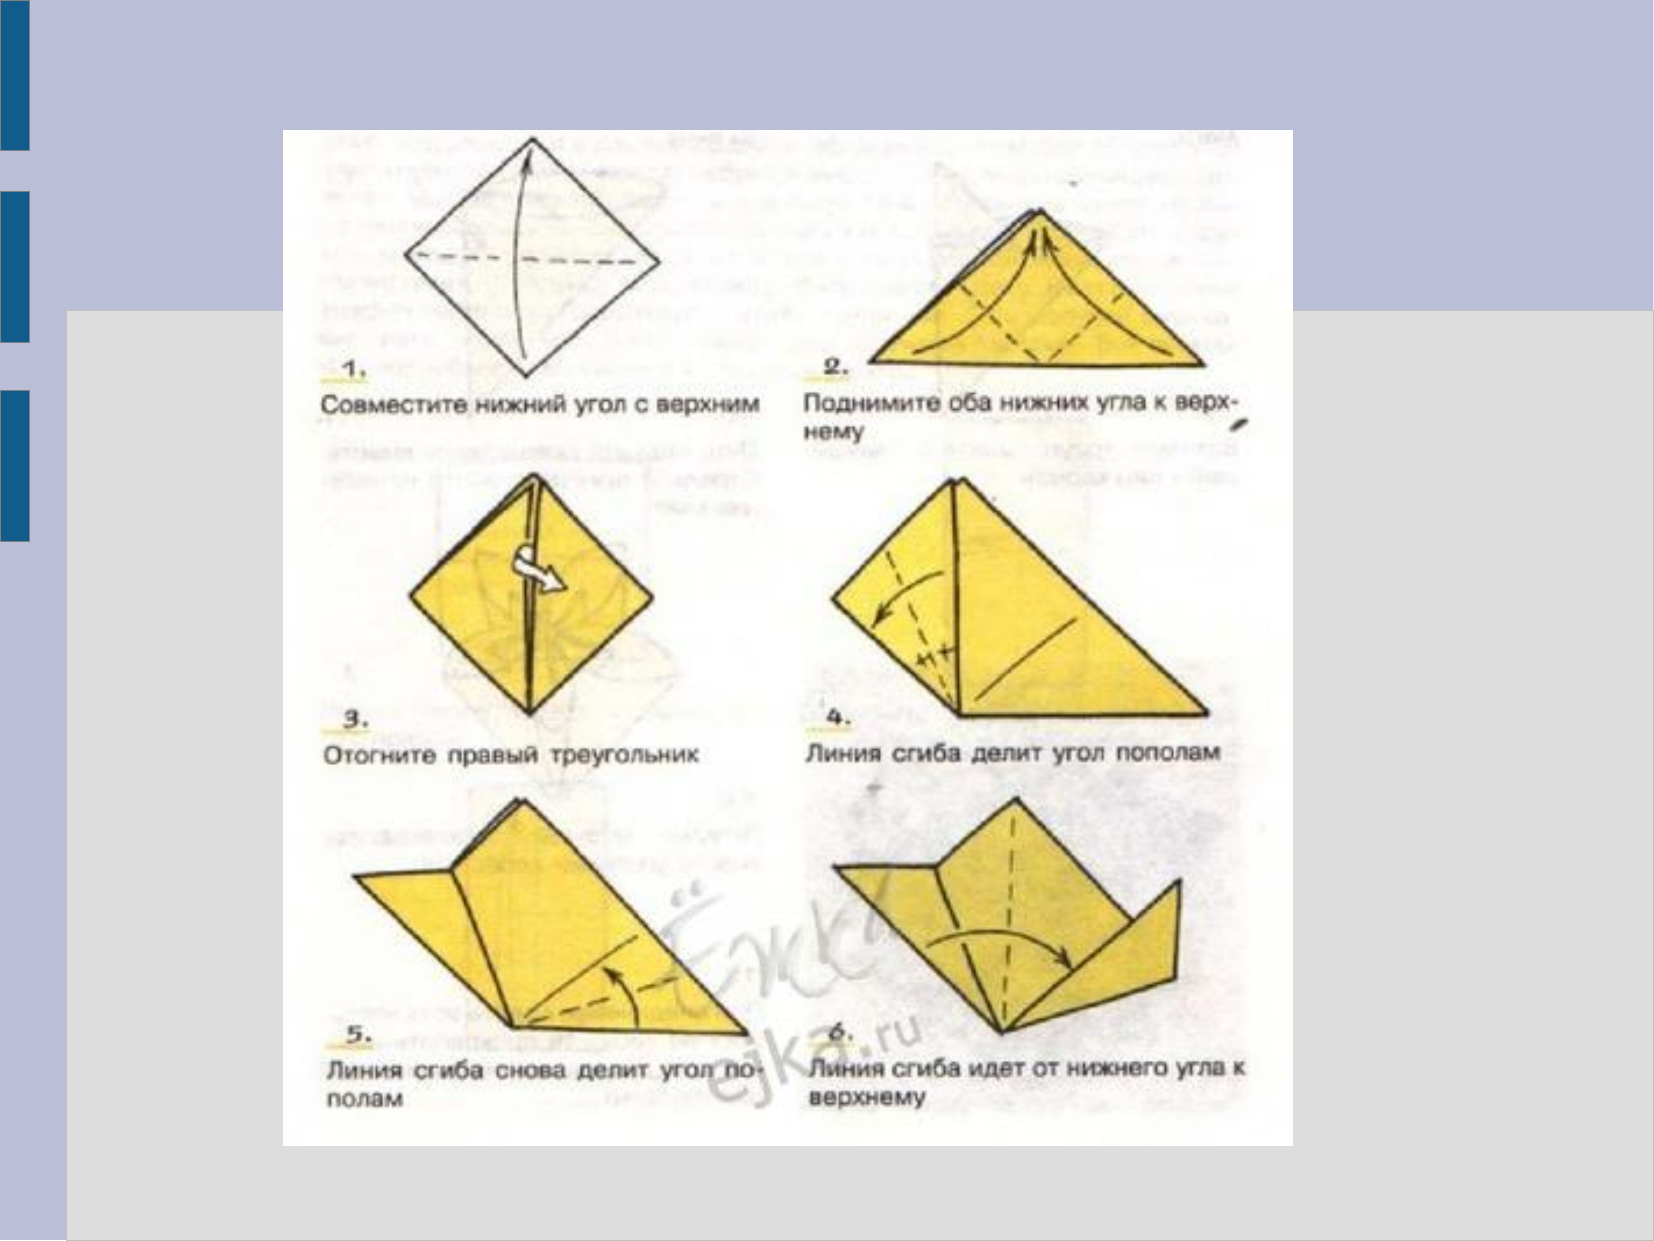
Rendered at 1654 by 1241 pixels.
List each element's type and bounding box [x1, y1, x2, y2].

picture [283, 130, 1293, 1146]
